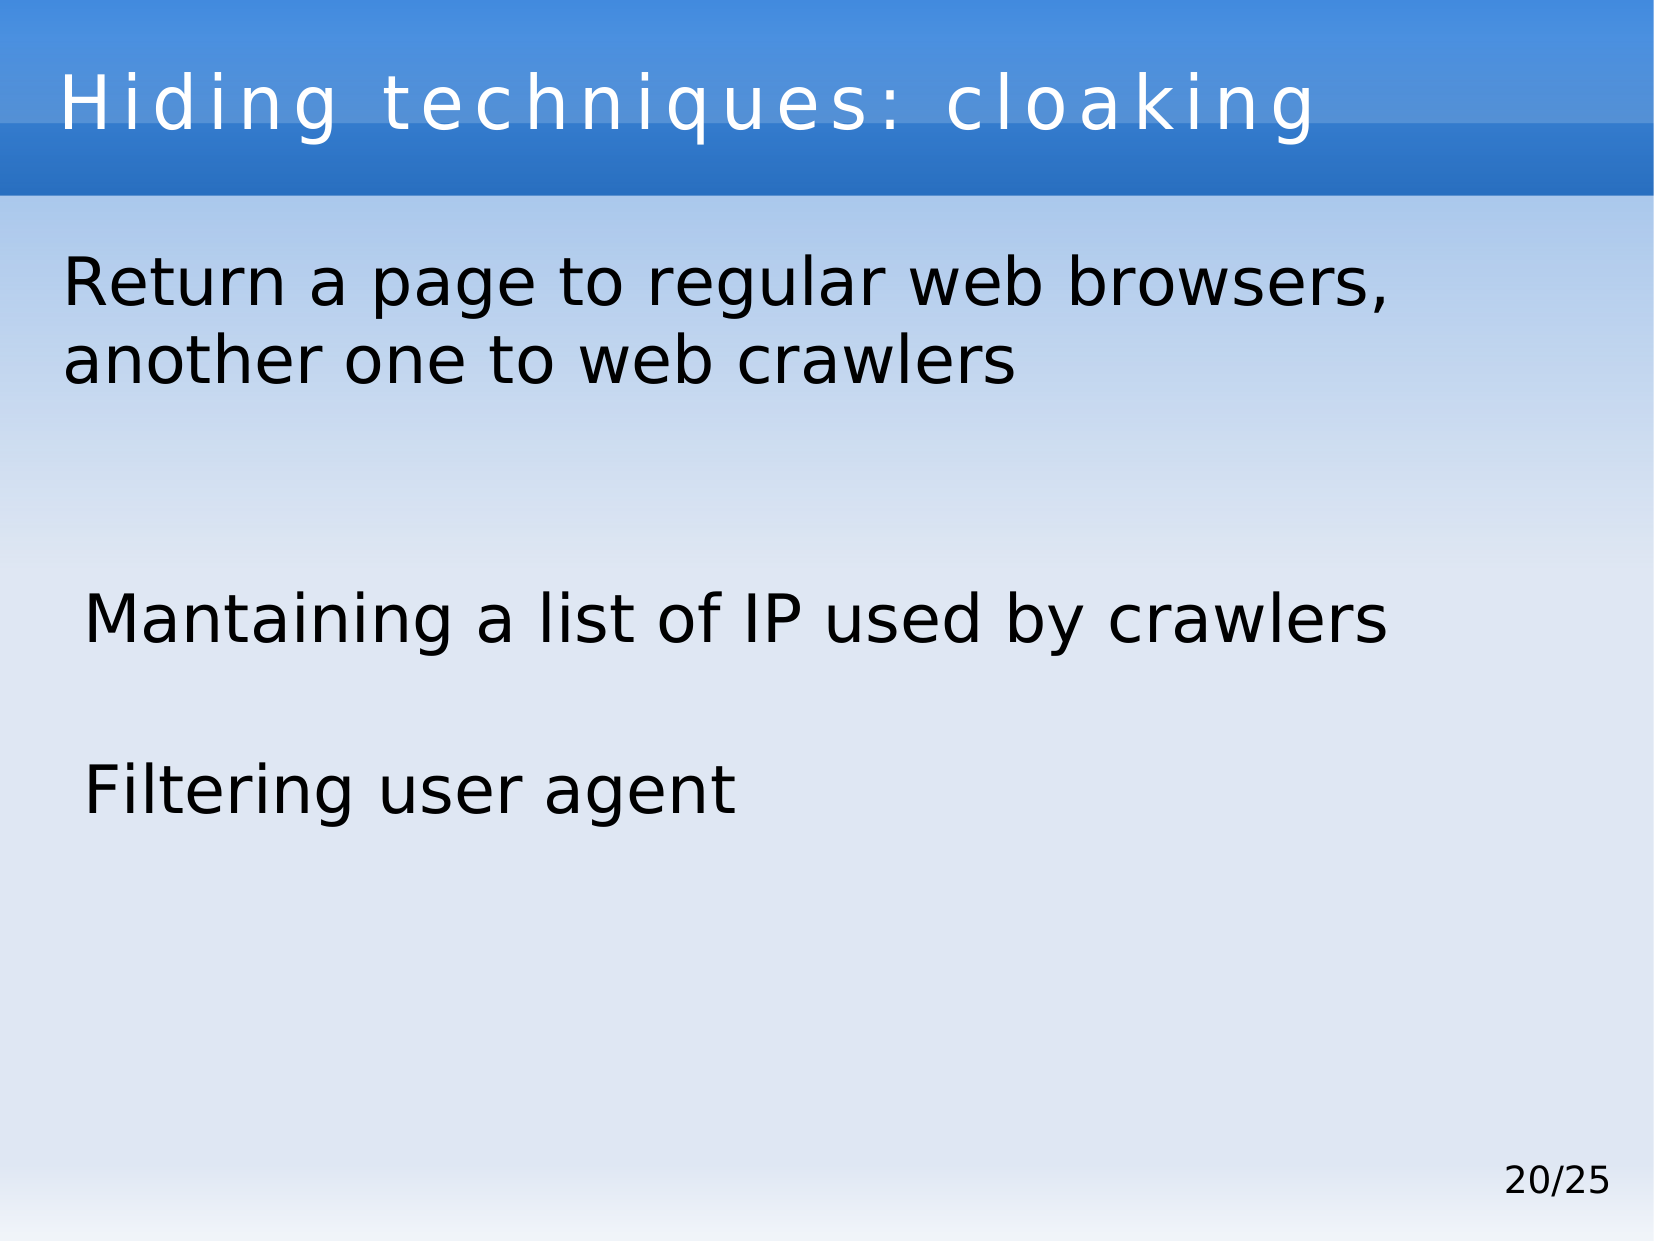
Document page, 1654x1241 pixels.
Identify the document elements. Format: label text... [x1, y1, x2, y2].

text_box Mantaining a list of IP used by crawlers [47, 572, 1613, 666]
text_box Return a page to regular web browsers, another one to web crawlers [47, 236, 1613, 407]
picture [0, 0, 1654, 1241]
title Hiding techniques: cloaking [59, 29, 1625, 178]
text_box 20/25 [1455, 1151, 1627, 1210]
text_box Filtering user agent [47, 744, 1613, 837]
